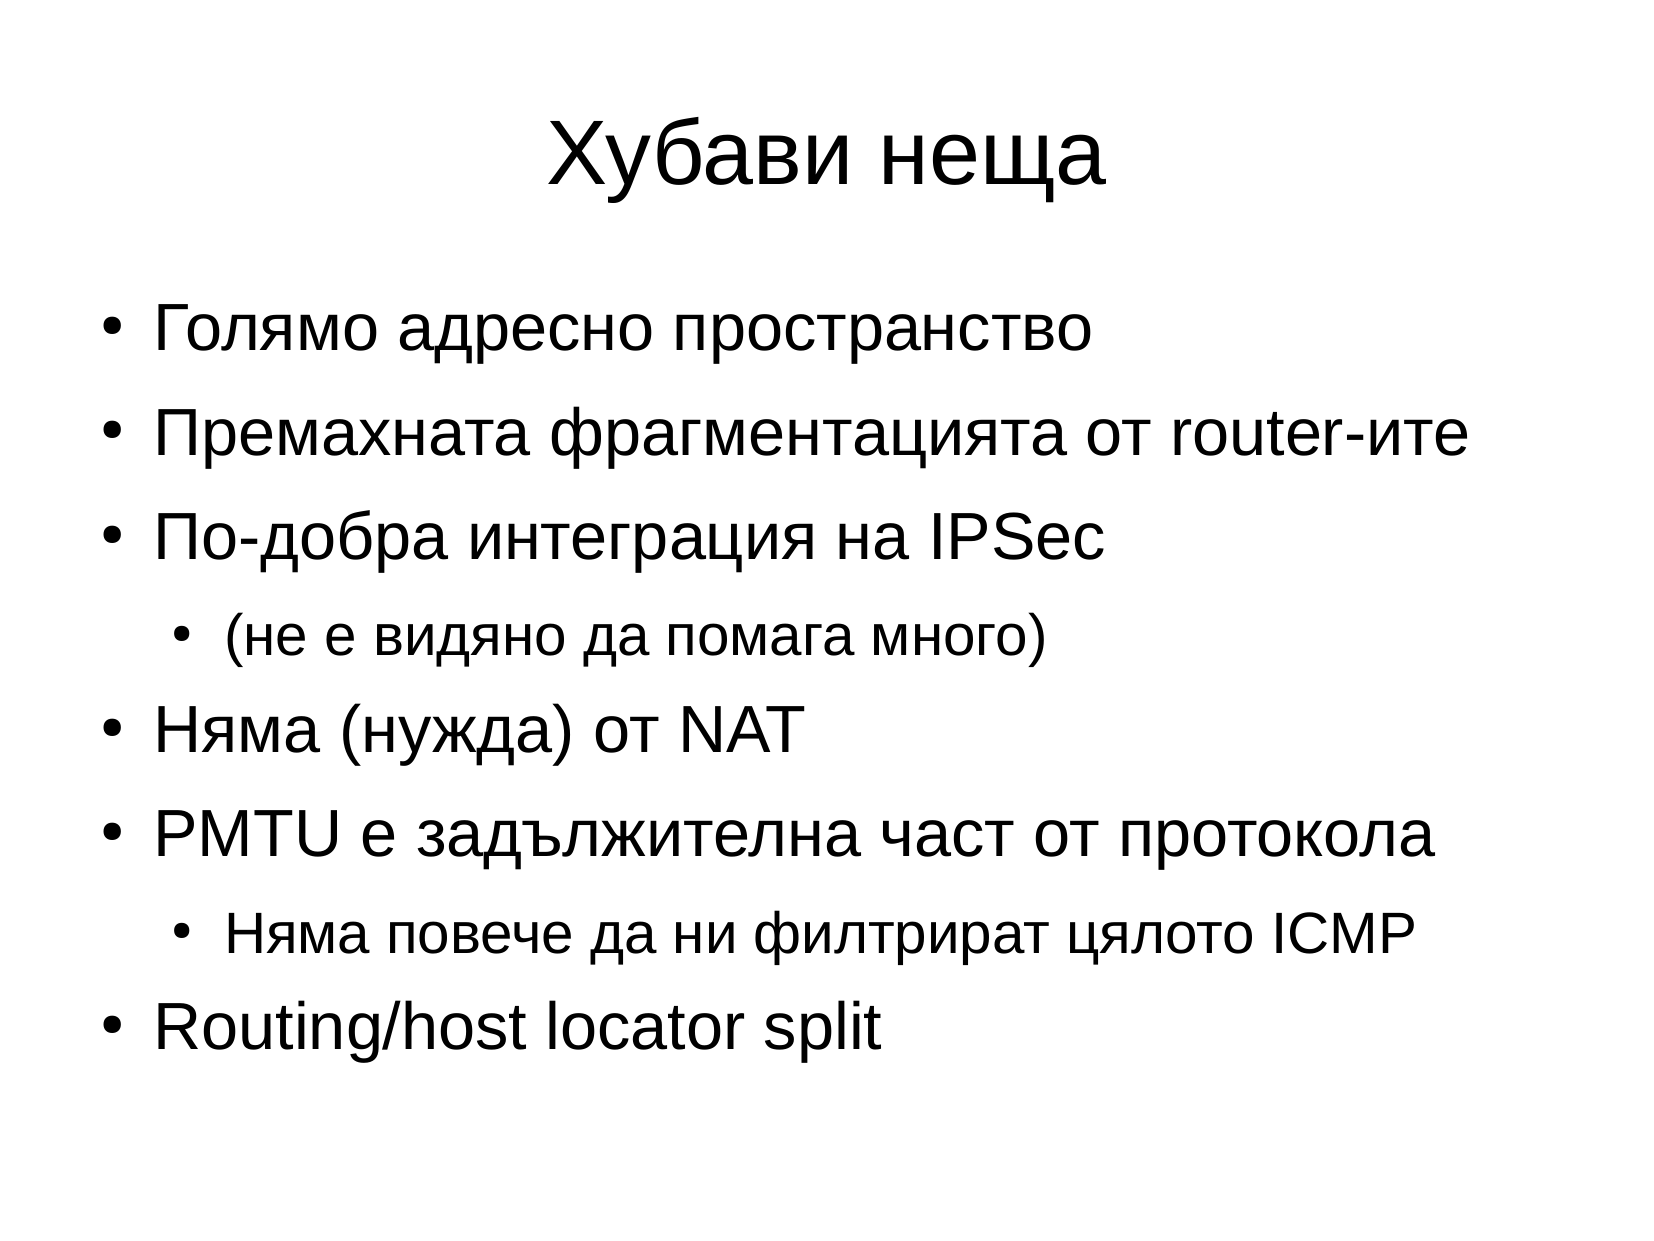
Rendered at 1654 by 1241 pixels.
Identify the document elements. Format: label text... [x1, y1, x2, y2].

title Хубави неща [82, 56, 1571, 250]
list Голямо адресно пространство Премахната фрагментацията от router-ите По-добра интеграция на IPSec (не е видяно да помага много) Няма (нужда) от NAT PMTU е задължителна част от протокола Няма повече да ни филтрират цялото ICMP Routing/host locator split [82, 290, 1571, 1094]
